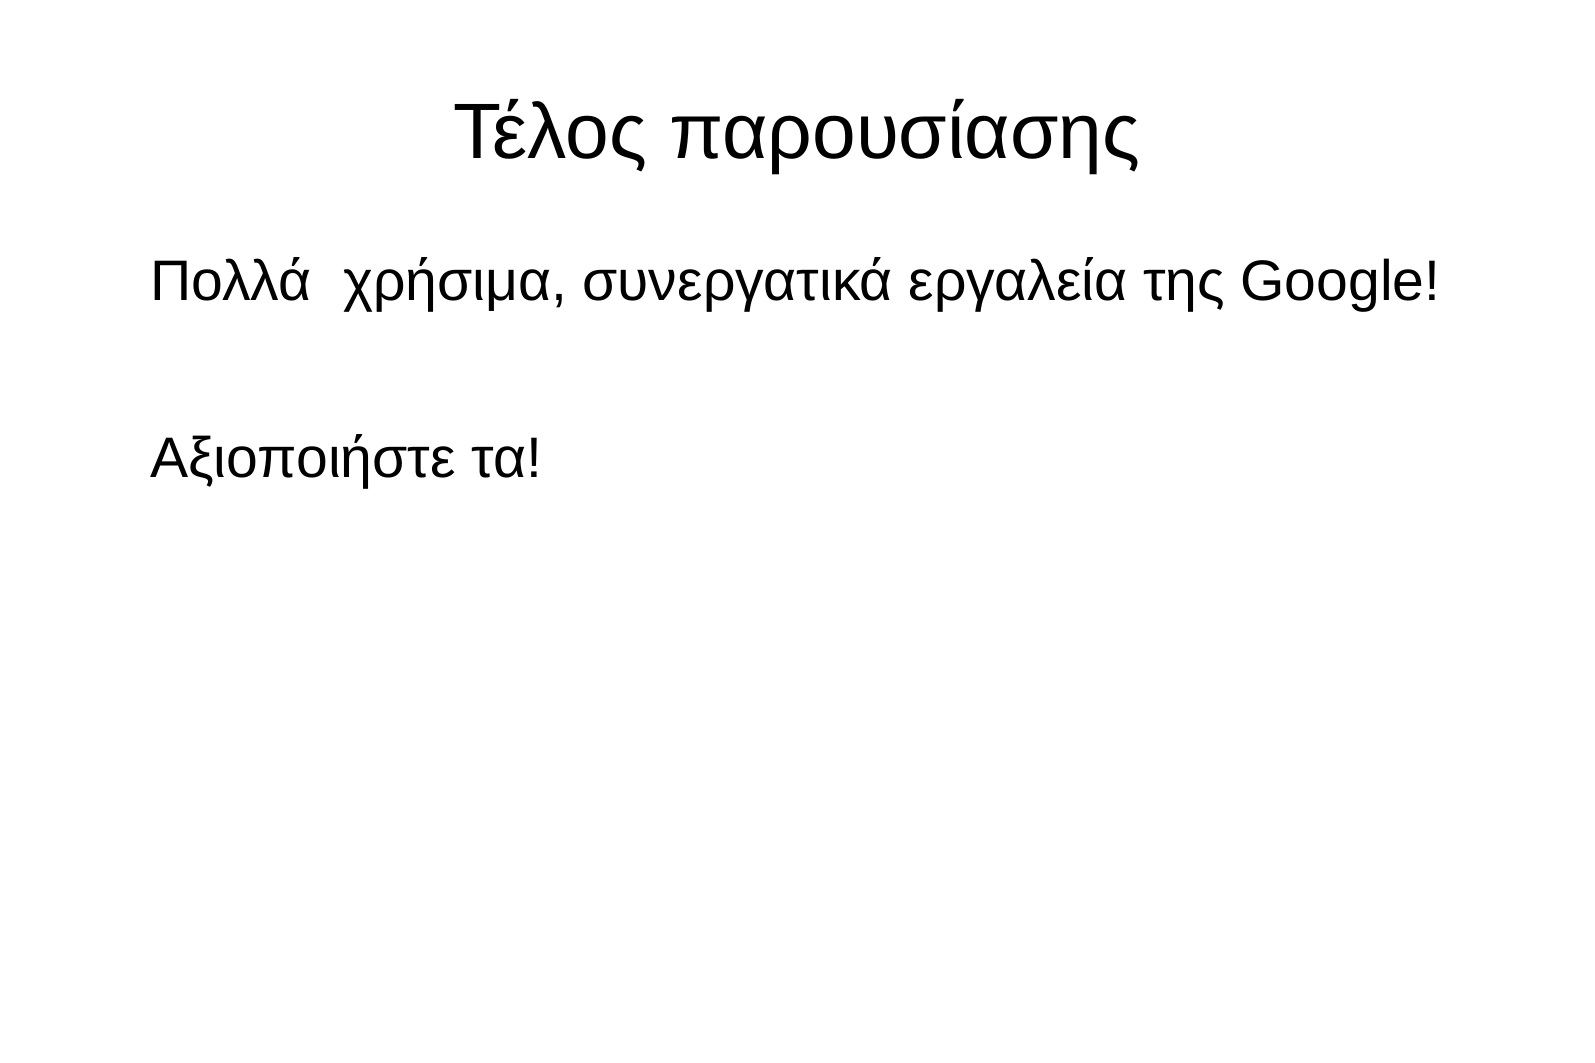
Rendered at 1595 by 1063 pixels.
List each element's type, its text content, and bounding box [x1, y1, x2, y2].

list Πολλά χρήσιμα, συνεργατικά εργαλεία της Google! Αξιοποιήστε τα! [79, 248, 1515, 951]
title Τέλος παρουσίασης [79, 42, 1515, 220]
